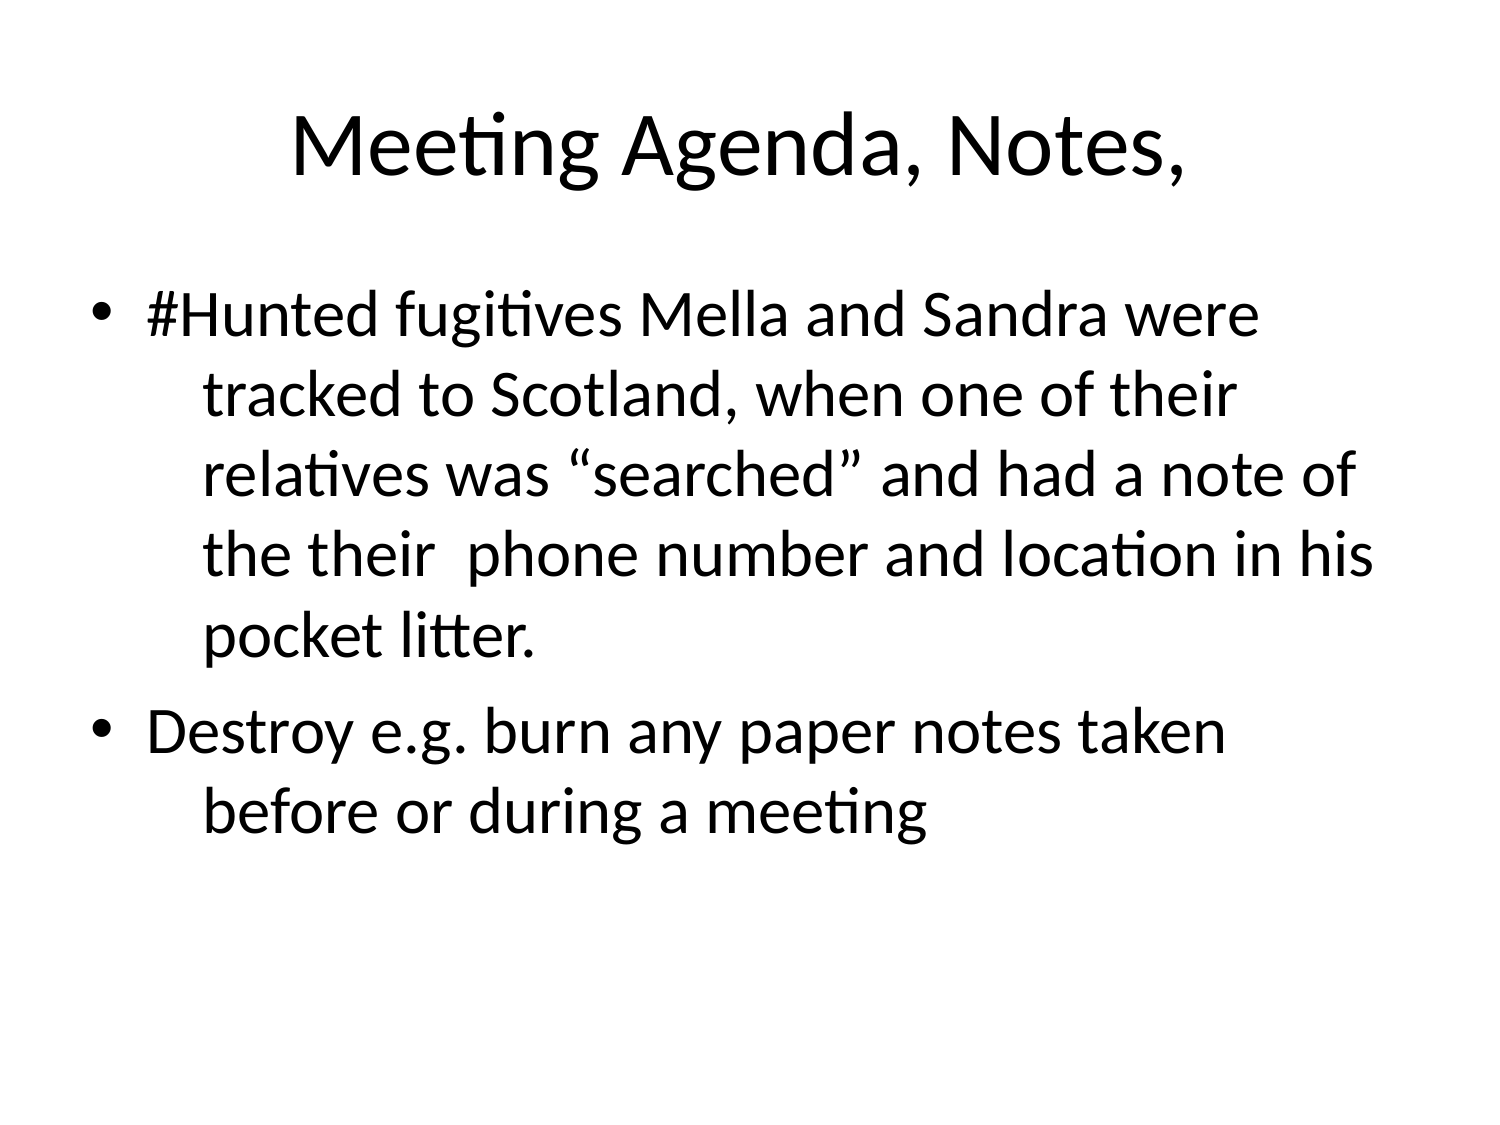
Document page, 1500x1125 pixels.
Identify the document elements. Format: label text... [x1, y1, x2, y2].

list #Hunted fugitives Mella and Sandra were tracked to Scotland, when one of their relatives was “searched” and had a note of the their phone number and location in his pocket litter. Destroy e.g. burn any paper notes taken before or during a meeting [75, 262, 1426, 1005]
title Meeting Agenda, Notes, [75, 45, 1426, 233]
